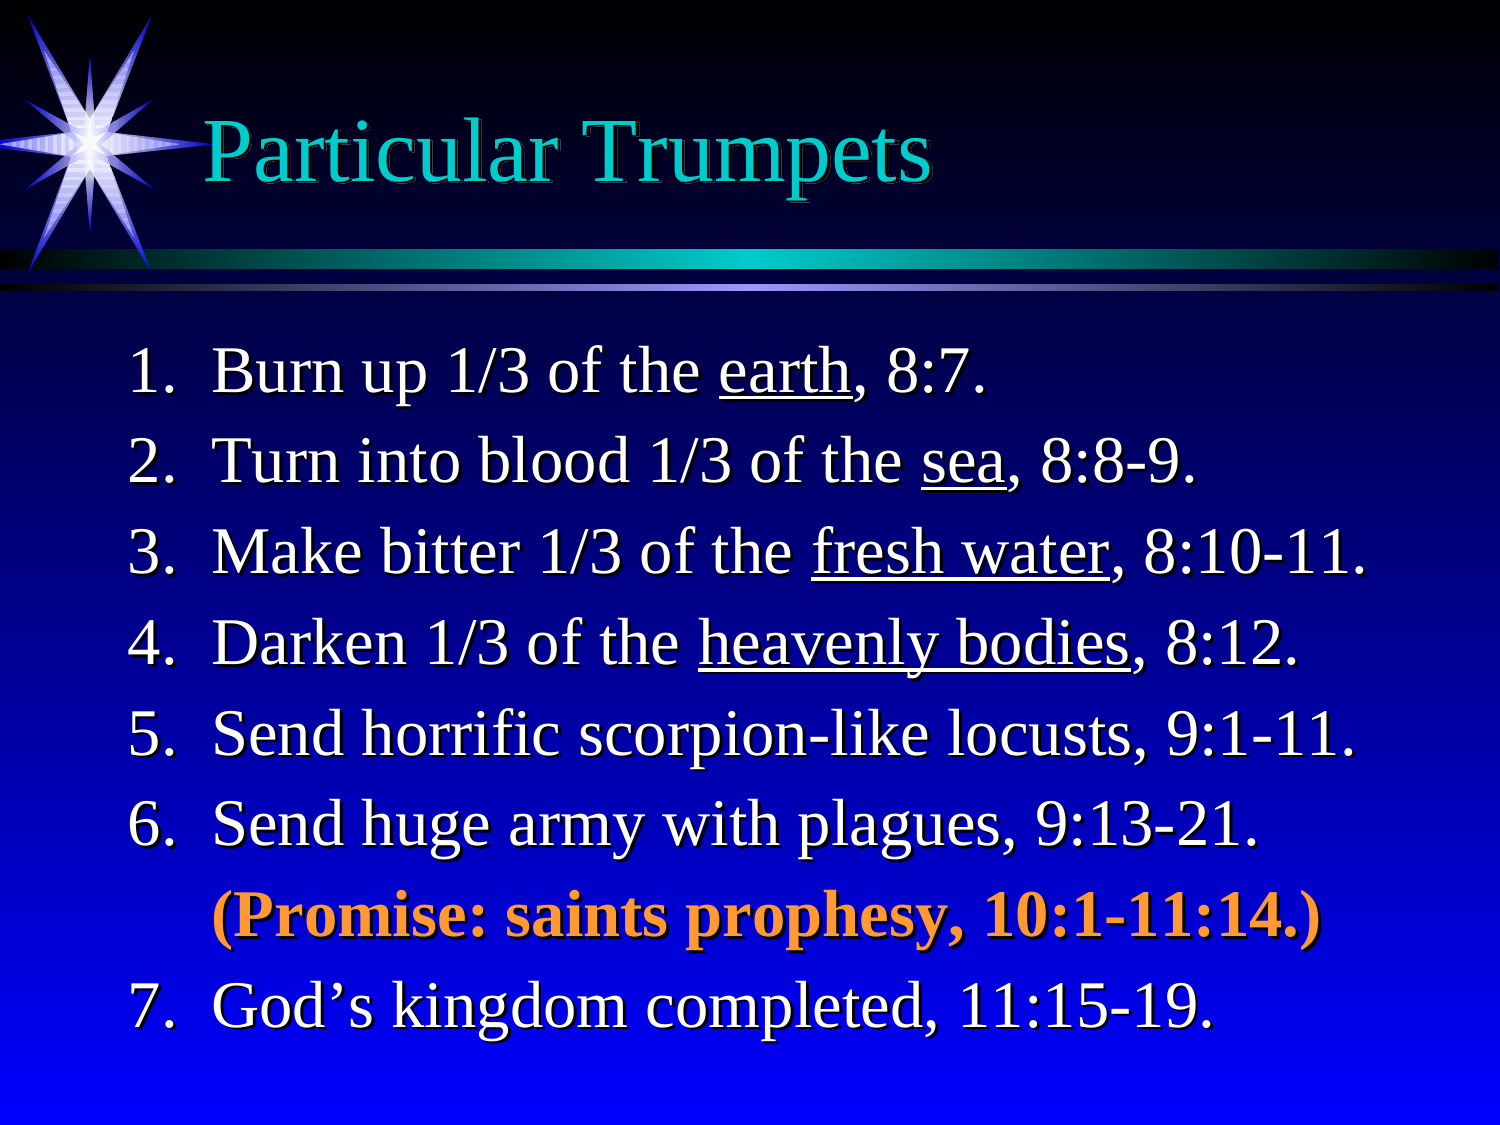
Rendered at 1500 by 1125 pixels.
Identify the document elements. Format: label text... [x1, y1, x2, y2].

list 1. Burn up 1/3 of the earth, 8:7. 2. Turn into blood 1/3 of the sea, 8:8-9. 3. Make bitter 1/3 of the fresh water, 8:10-11. 4. Darken 1/3 of the heavenly bodies, 8:12. 5. Send horrific scorpion-like locusts, 9:1-11. 6. Send huge army with plagues, 9:13-21. (Promise: saints prophesy, 10:1-11:14.) 7. God’s kingdom completed, 11:15-19. [112, 324, 1388, 1050]
title Particular Trumpets [187, 56, 1463, 244]
